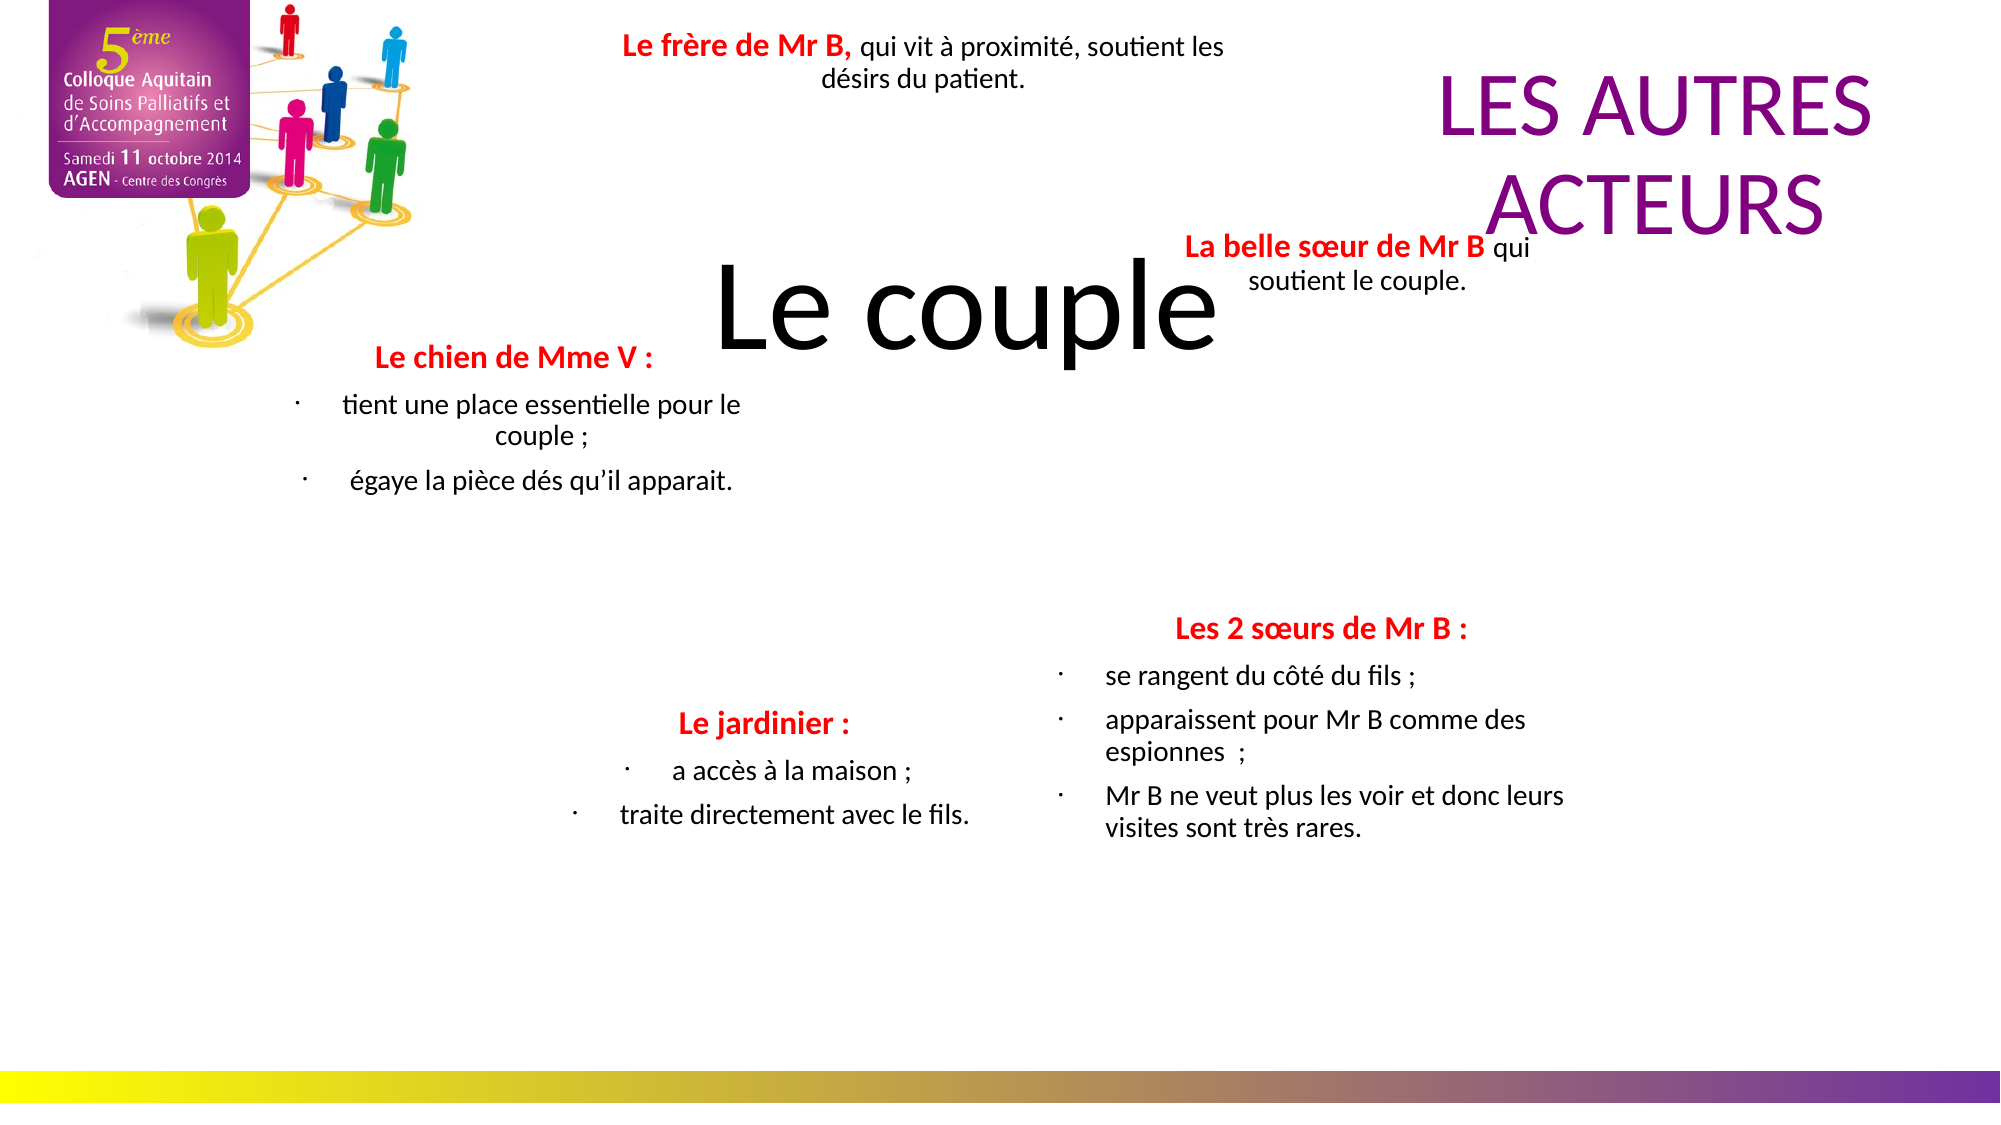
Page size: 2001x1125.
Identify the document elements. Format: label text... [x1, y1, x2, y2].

title LES AUTRES ACTEURS [1357, 46, 1954, 264]
picture [0, 0, 440, 359]
